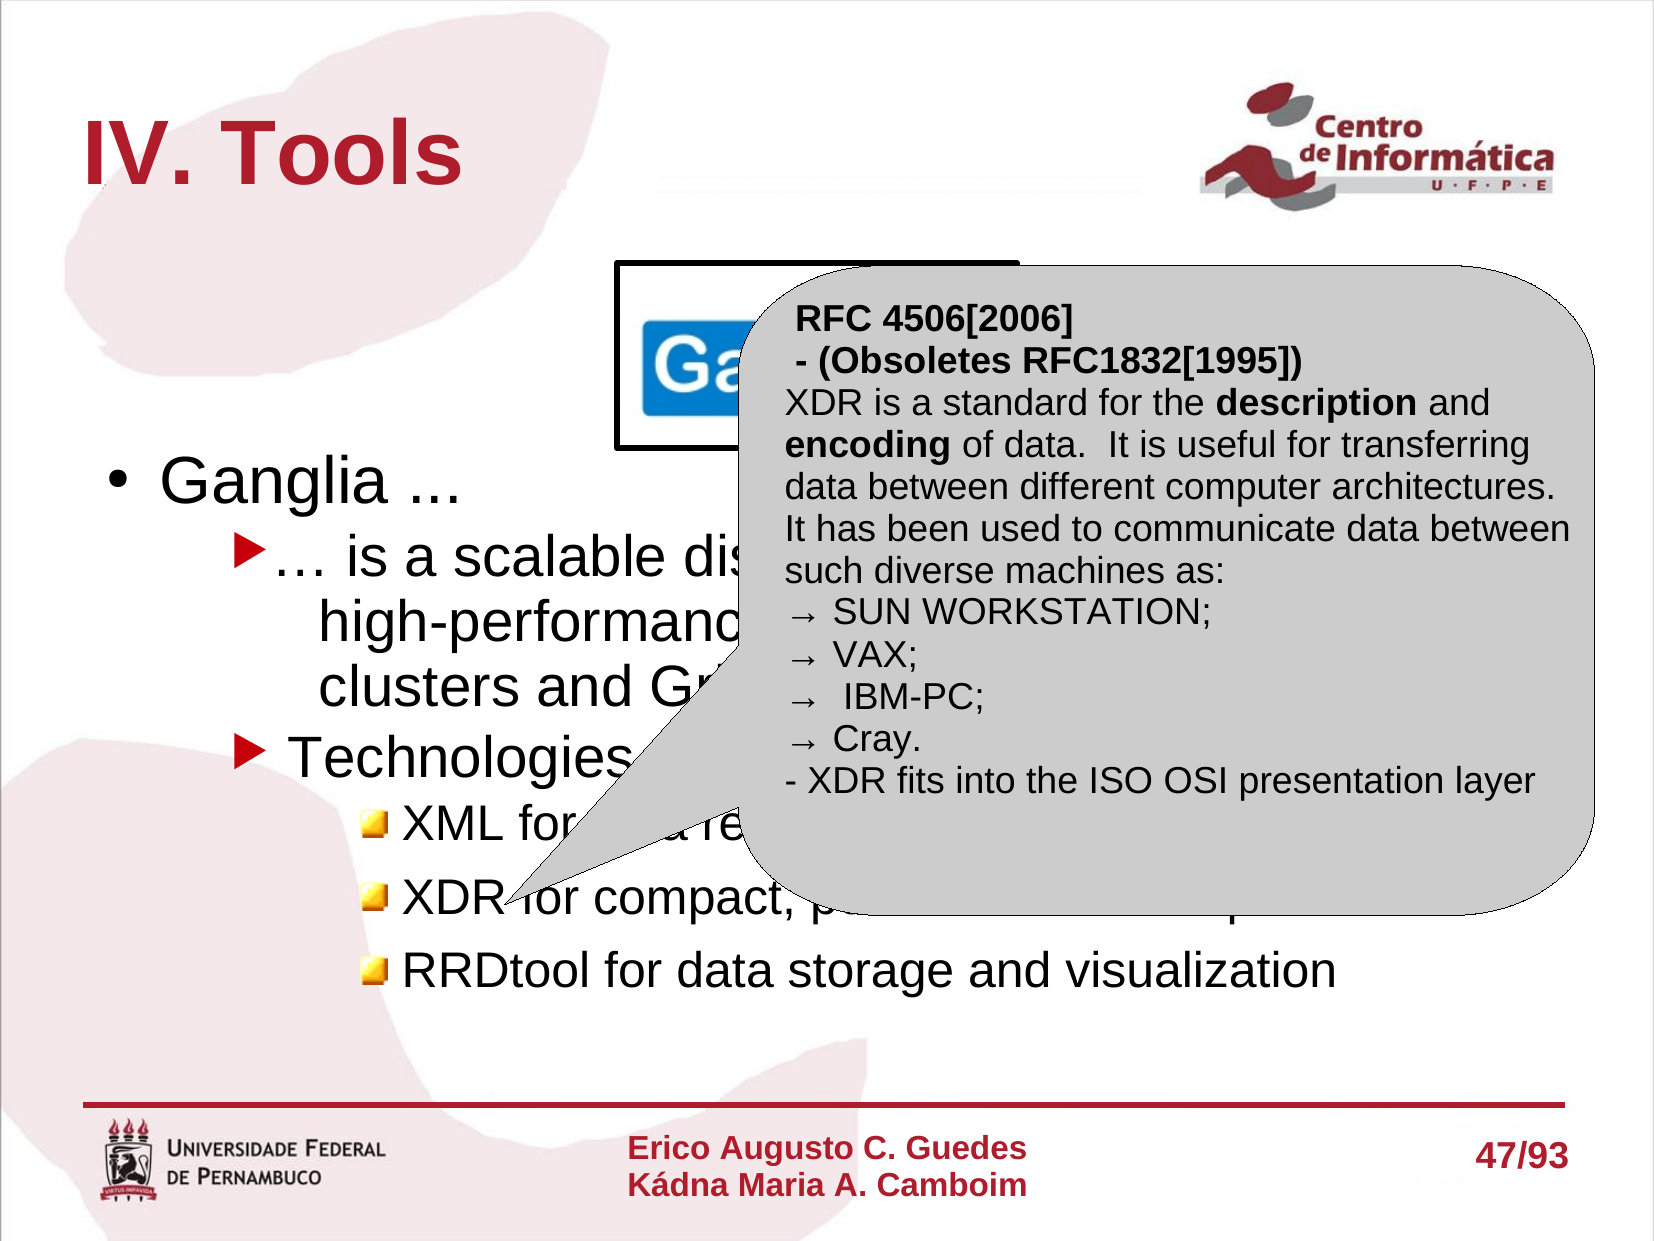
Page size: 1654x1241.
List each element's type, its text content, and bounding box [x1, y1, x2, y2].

picture [0, 0, 1654, 1241]
list Ganglia ... … is a scalable distributed monitoring system for high-performance computing systems such as clusters and Grids. Technologies used: XML for data representation; XDR for compact, portable data transport RRDtool for data storage and visualization [88, 442, 1577, 1057]
text_box RFC 4506[2006] - (Obsoletes RFC1832[1995]) XDR is a standard for the description and encoding of data. It is useful for transferring data between different computer architectures. It has been used to communicate data between such diverse machines as: → SUN WORKSTATION; → VAX; → IBM-PC; → Cray. - XDR fits into the ISO OSI presentation layer [504, 265, 1595, 916]
title IV. Tools [82, 56, 1571, 250]
